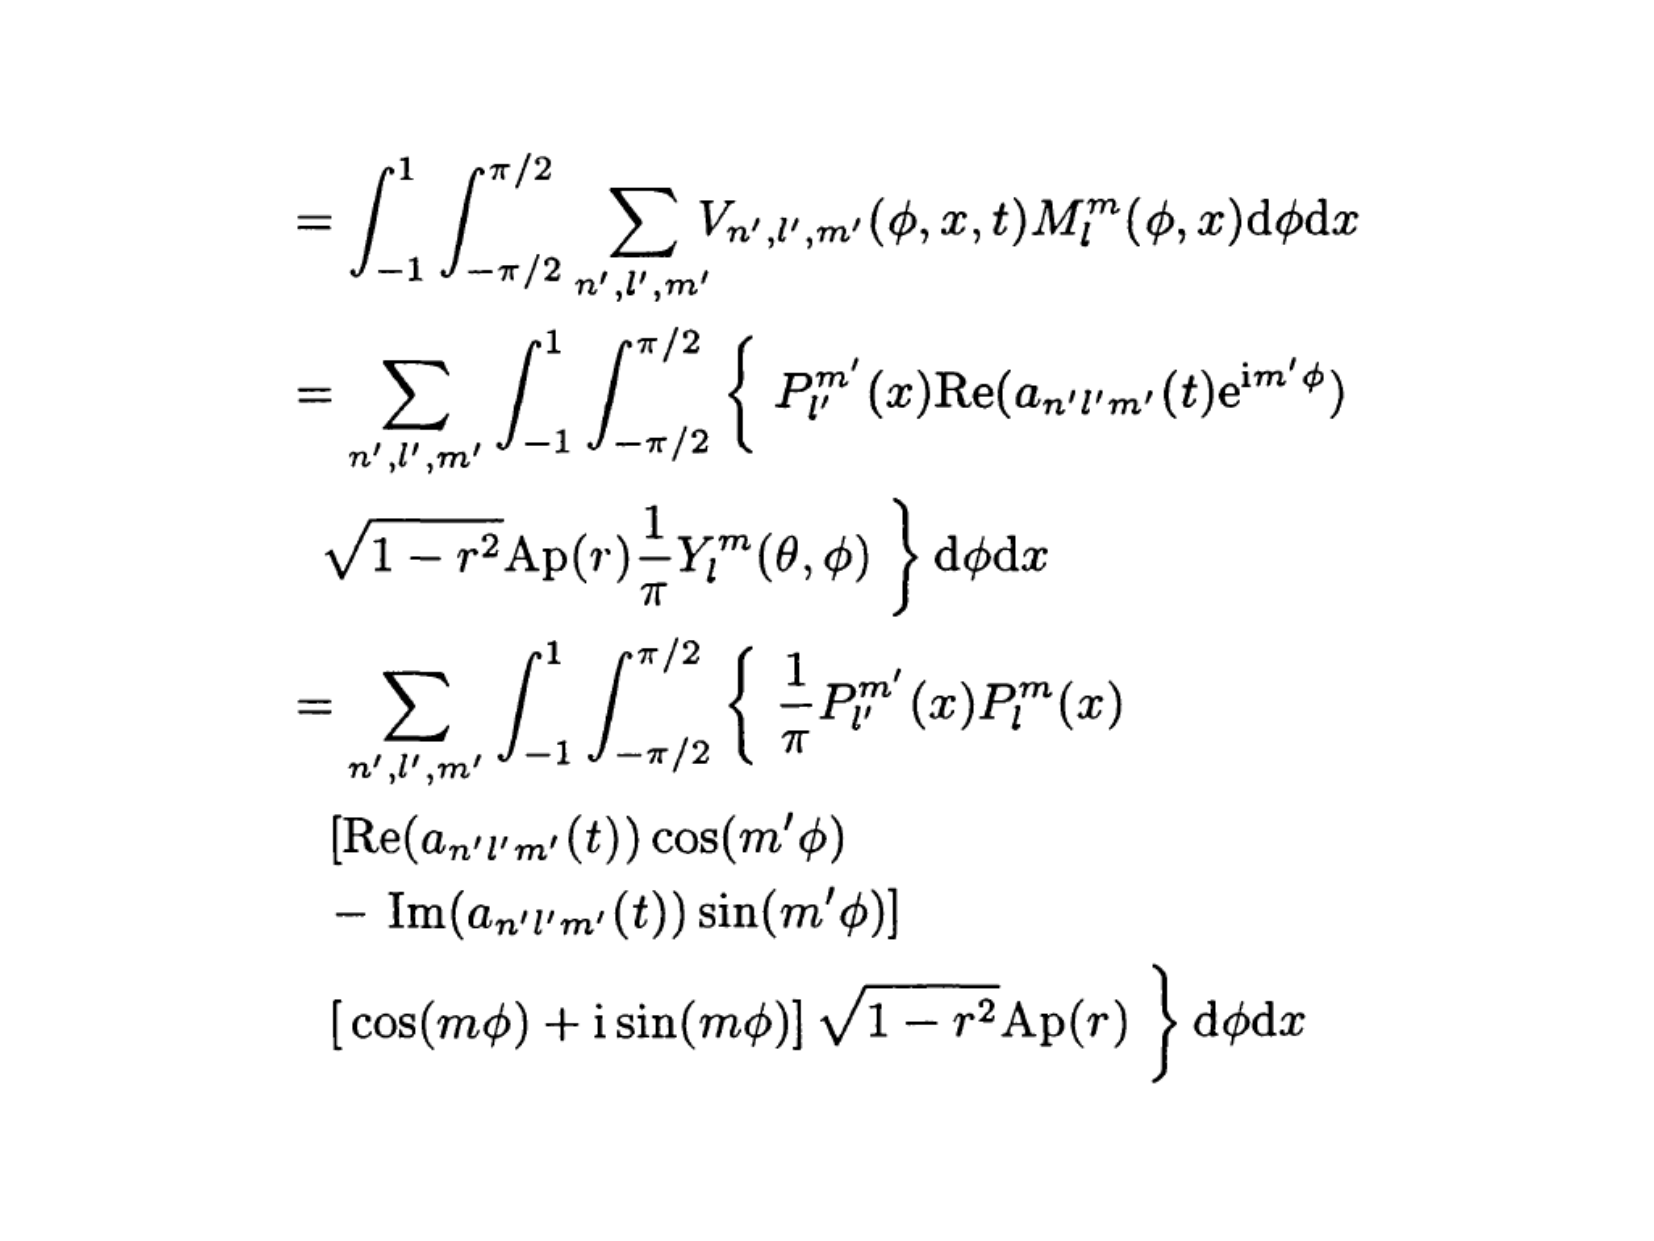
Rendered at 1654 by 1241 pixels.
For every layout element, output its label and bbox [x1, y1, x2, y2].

picture [243, 139, 1411, 1101]
